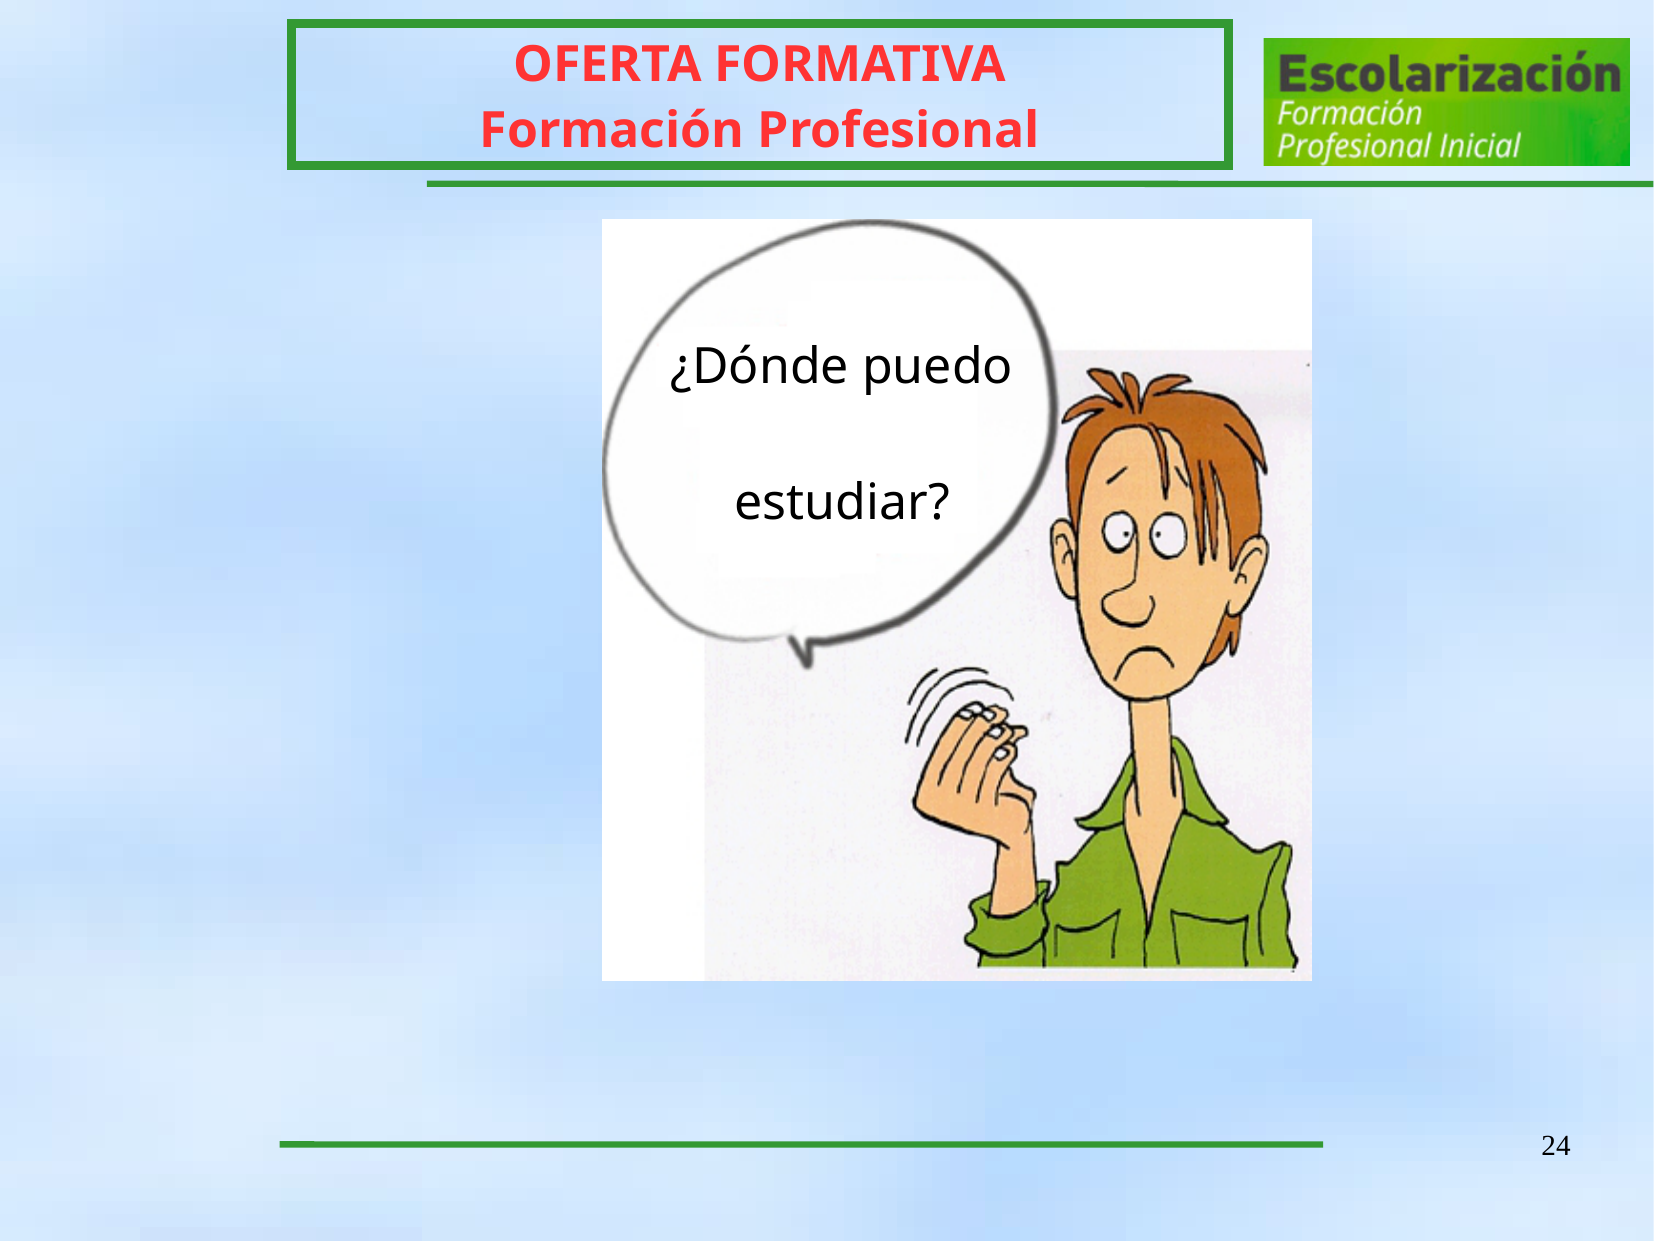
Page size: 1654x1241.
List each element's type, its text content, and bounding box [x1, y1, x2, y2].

picture [0, 0, 1654, 1241]
text_box ¿Dónde puedo estudiar? [490, 253, 1164, 783]
text_box OFERTA FORMATIVA Formación Profesional [291, 23, 1229, 166]
